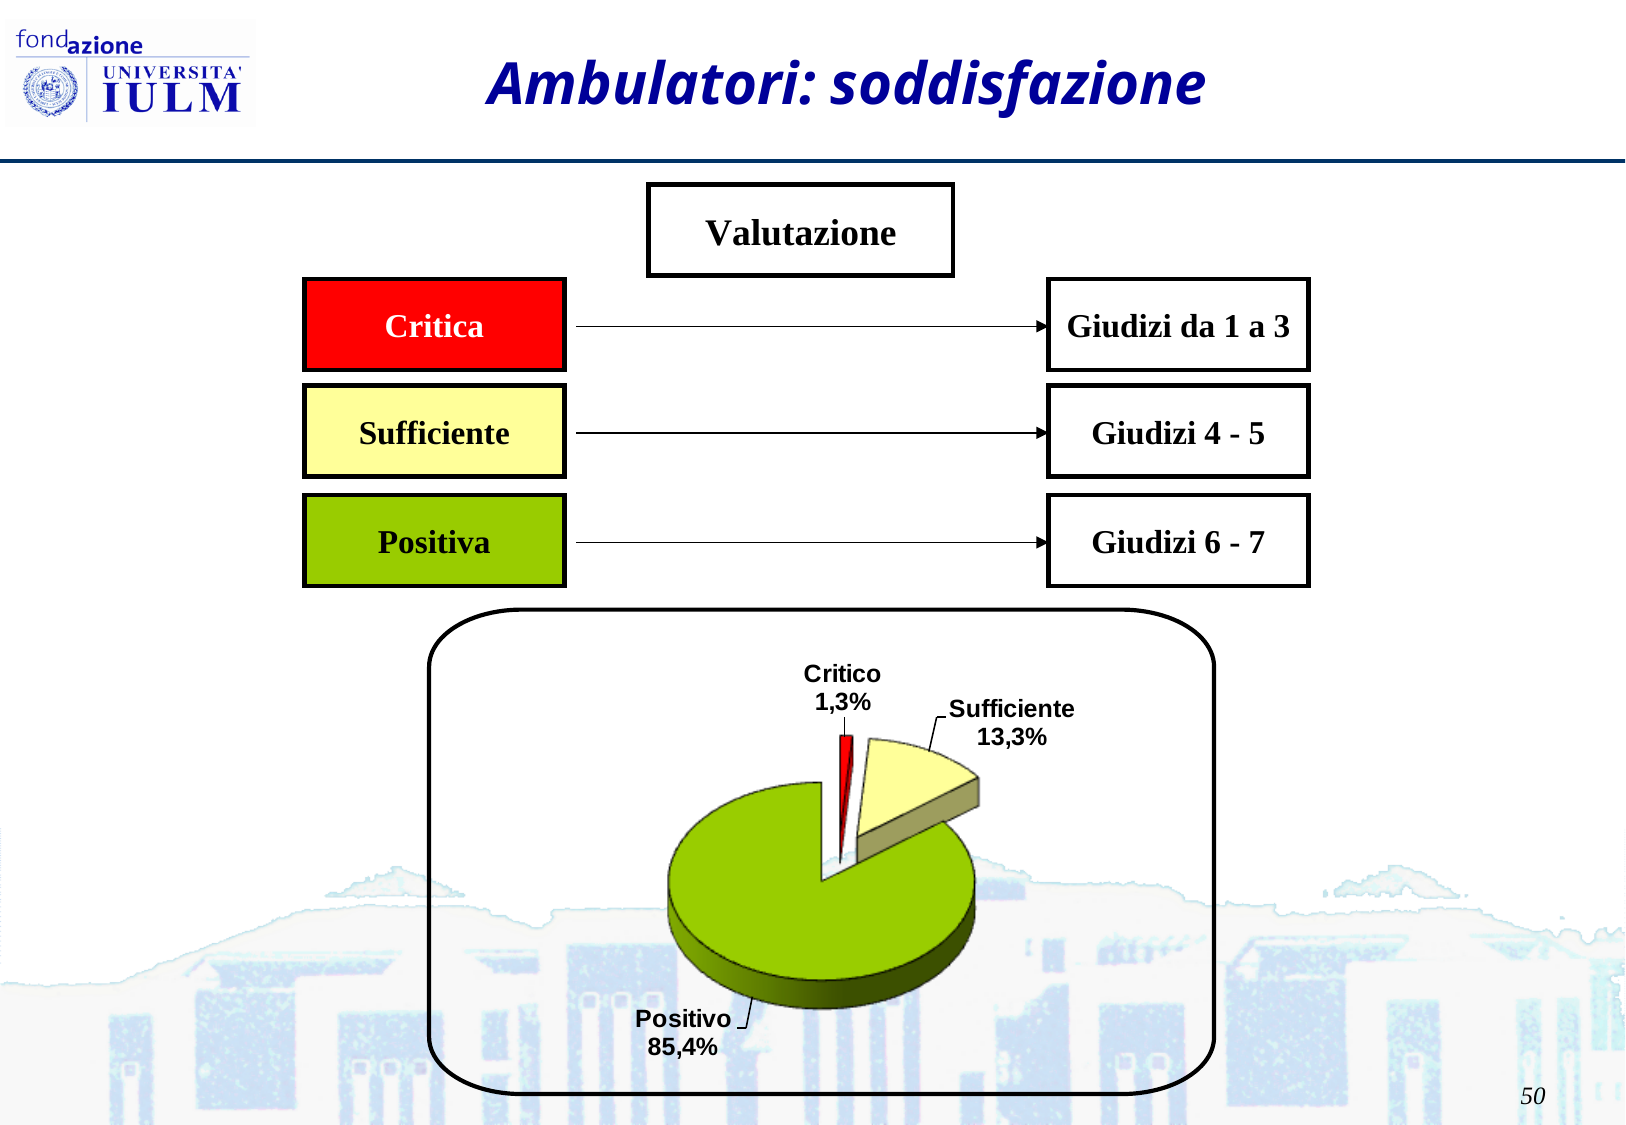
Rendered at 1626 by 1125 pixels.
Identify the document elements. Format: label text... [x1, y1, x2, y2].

text_box Valutazione [648, 184, 954, 276]
text_box Positiva [304, 495, 565, 587]
picture [5, 19, 256, 127]
text_box Giudizi 6 - 7 [1048, 495, 1309, 587]
text_box Giudizi da 1 a 3 [1048, 278, 1309, 370]
text_box Sufficiente [304, 385, 565, 477]
text_box Critica [304, 278, 565, 370]
picture [399, 552, 1225, 1125]
text_box Giudizi 4 - 5 [1048, 385, 1309, 477]
text_box Ambulatori: soddisfazione [304, 18, 1392, 144]
